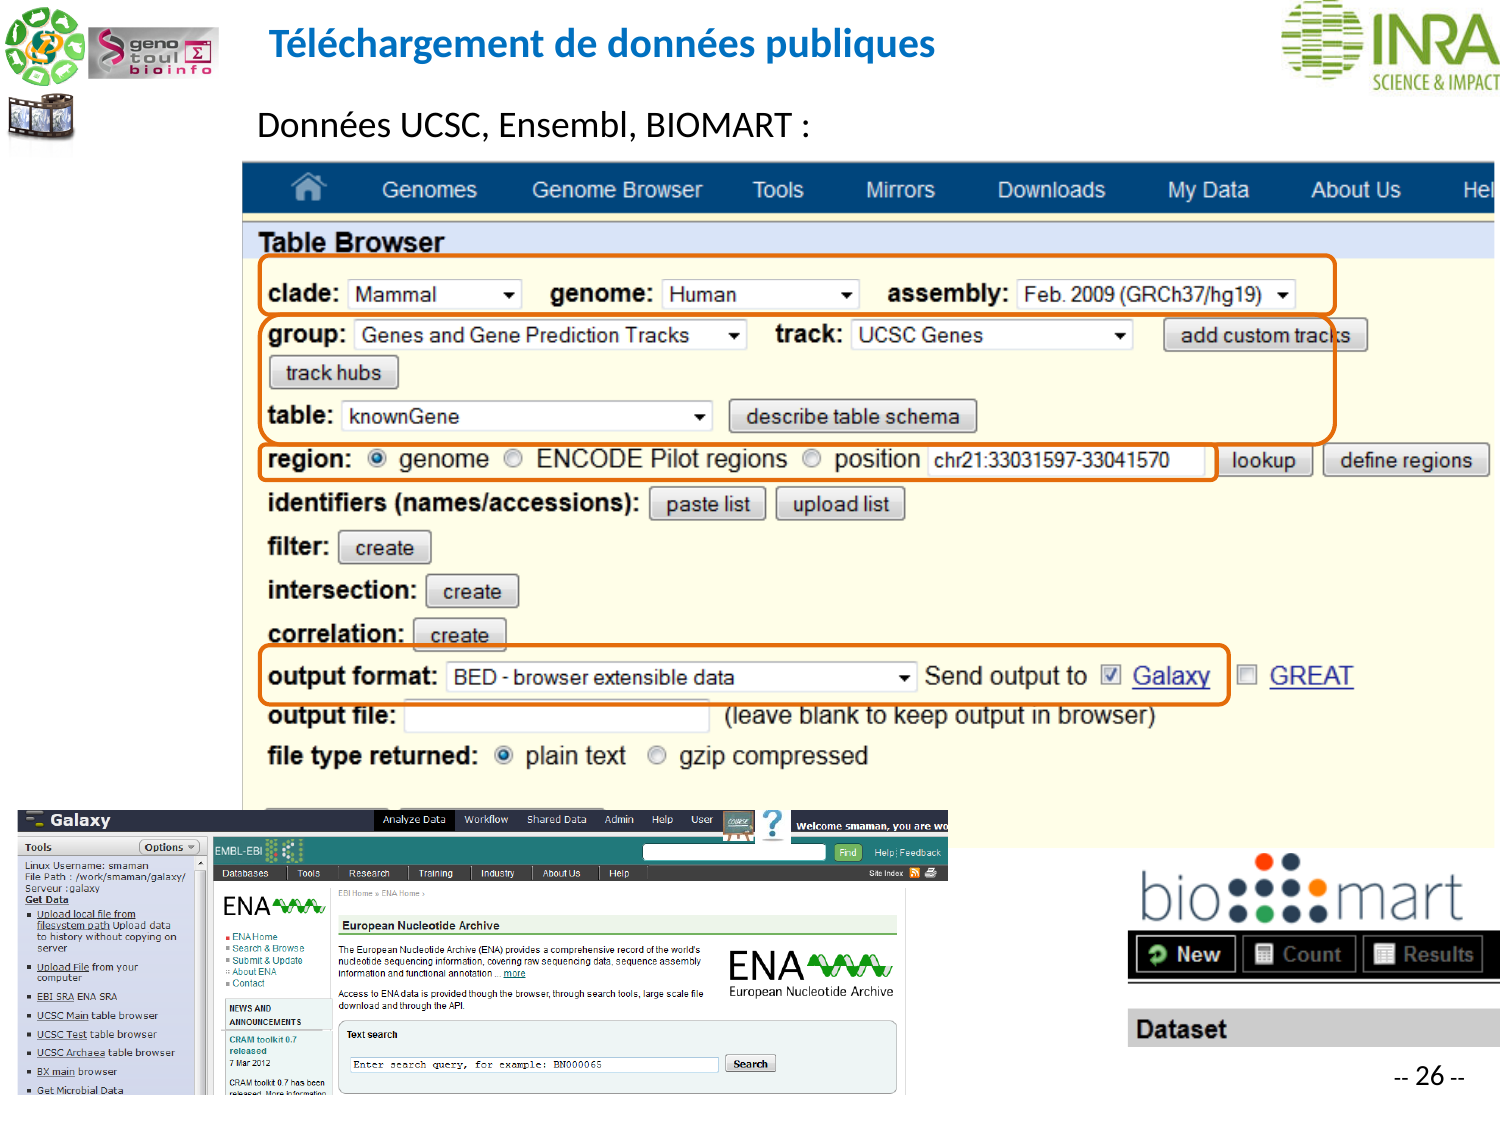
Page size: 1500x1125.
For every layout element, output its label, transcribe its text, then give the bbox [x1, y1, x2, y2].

picture [17, 160, 1495, 1095]
picture [88, 27, 219, 79]
text_box Téléchargement de données publiques [253, 19, 1270, 86]
picture [5, 89, 77, 161]
picture [5, 7, 85, 86]
picture [1281, 0, 1500, 102]
picture [1127, 853, 1500, 1047]
text_box Données UCSC, Ensembl, BIOMART : [242, 102, 1500, 155]
